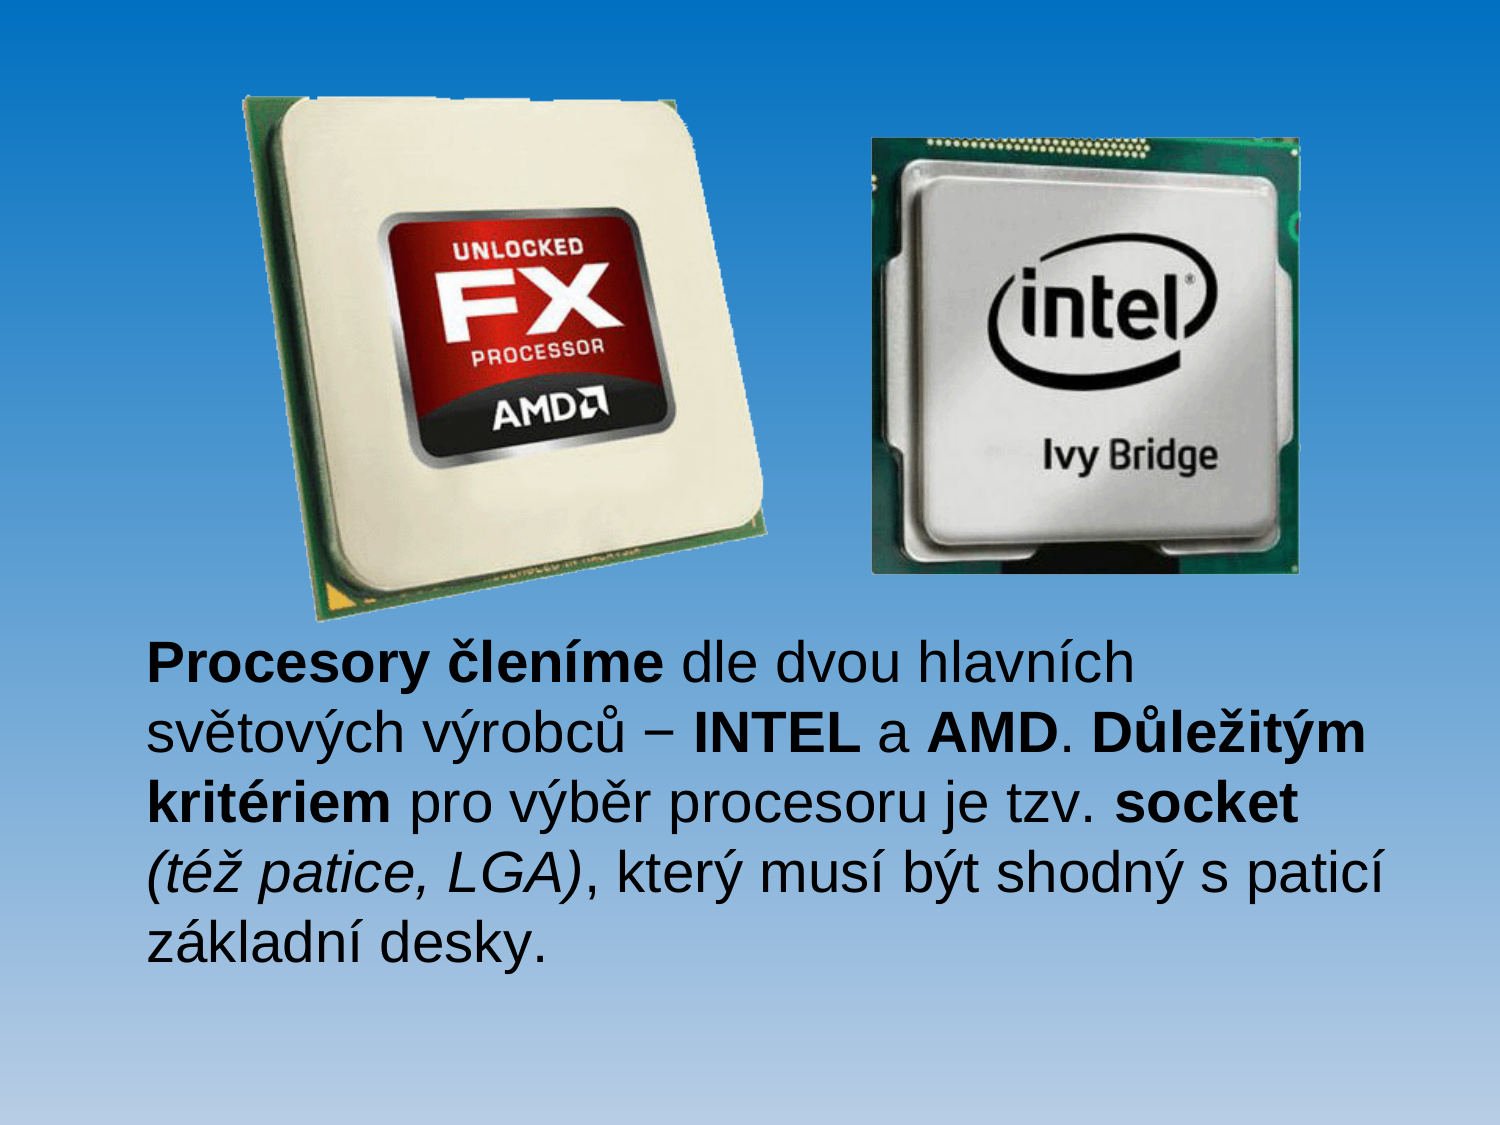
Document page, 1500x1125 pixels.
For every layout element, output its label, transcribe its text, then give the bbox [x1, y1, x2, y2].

list Procesory členíme dle dvou hlavních světových výrobců − INTEL a AMD. Důležitým kritériem pro výběr procesoru je tzv. socket (též patice, LGA), který musí být shodný s paticí základní desky. [75, 616, 1426, 1035]
picture [856, 125, 1315, 592]
picture [230, 78, 782, 632]
